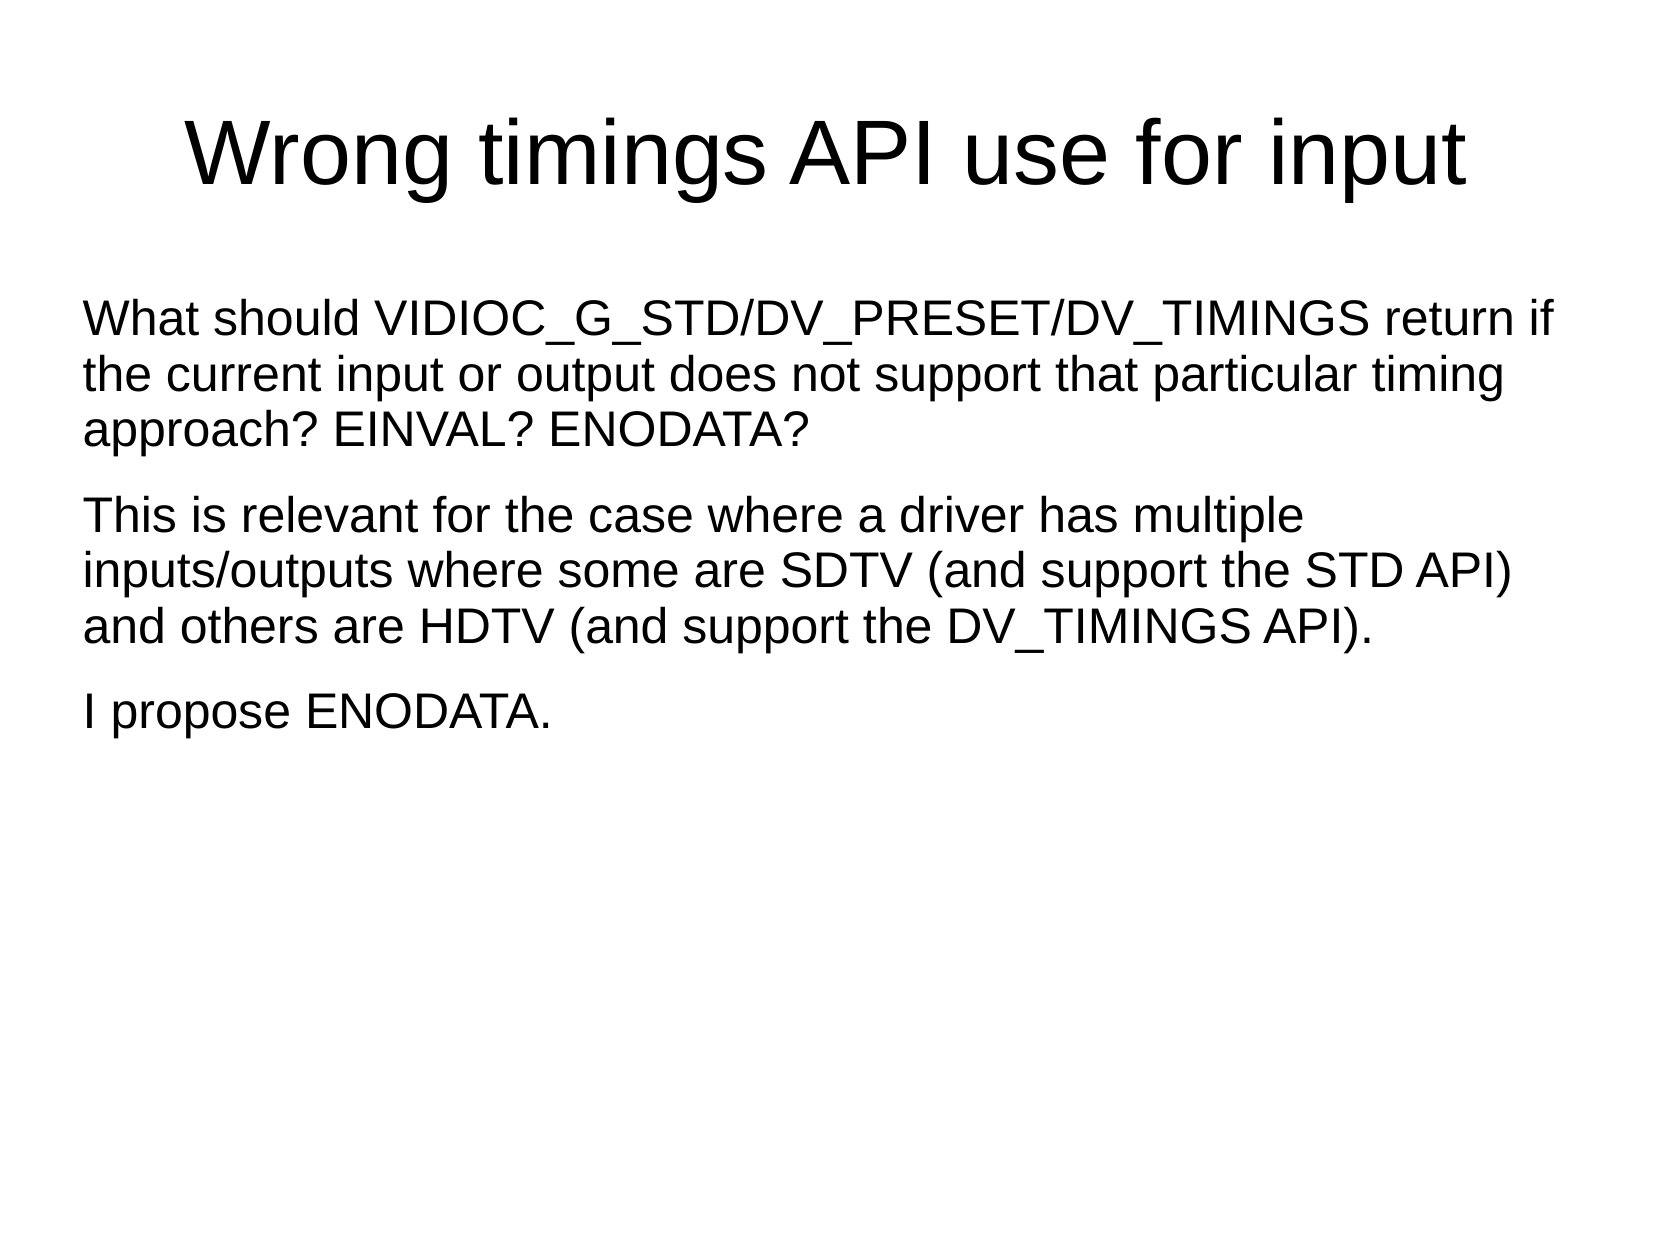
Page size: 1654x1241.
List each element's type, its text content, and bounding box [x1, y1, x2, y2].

list What should VIDIOC_G_STD/DV_PRESET/DV_TIMINGS return if the current input or output does not support that particular timing approach? EINVAL? ENODATA? This is relevant for the case where a driver has multiple inputs/outputs where some are SDTV (and support the STD API) and others are HDTV (and support the DV_TIMINGS API). I propose ENODATA. [82, 290, 1571, 1094]
title Wrong timings API use for input [82, 56, 1571, 250]
